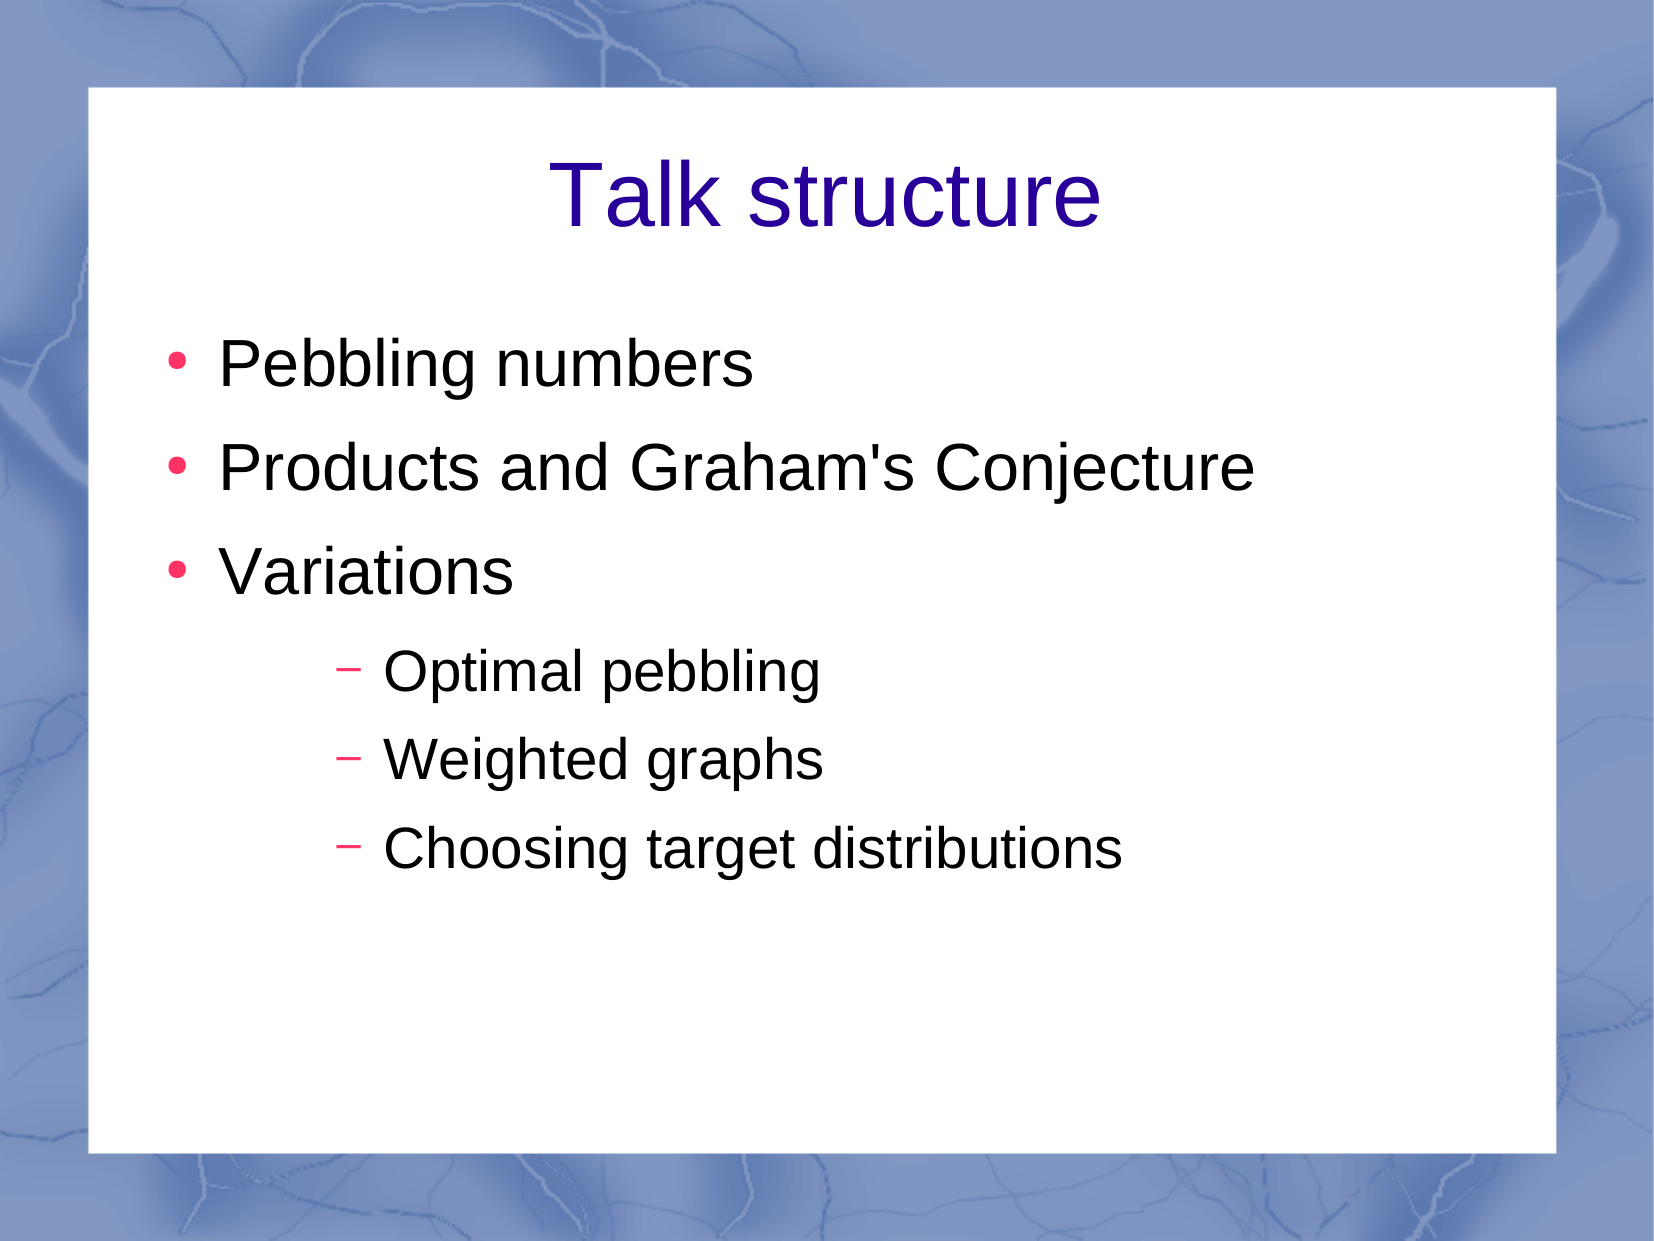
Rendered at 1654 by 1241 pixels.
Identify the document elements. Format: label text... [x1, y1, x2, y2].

picture [0, 0, 1654, 1241]
list Pebbling numbers Products and Graham's Conjecture Variations Optimal pebbling Weighted graphs Choosing target distributions [147, 325, 1506, 1130]
title Talk structure [118, 90, 1536, 298]
